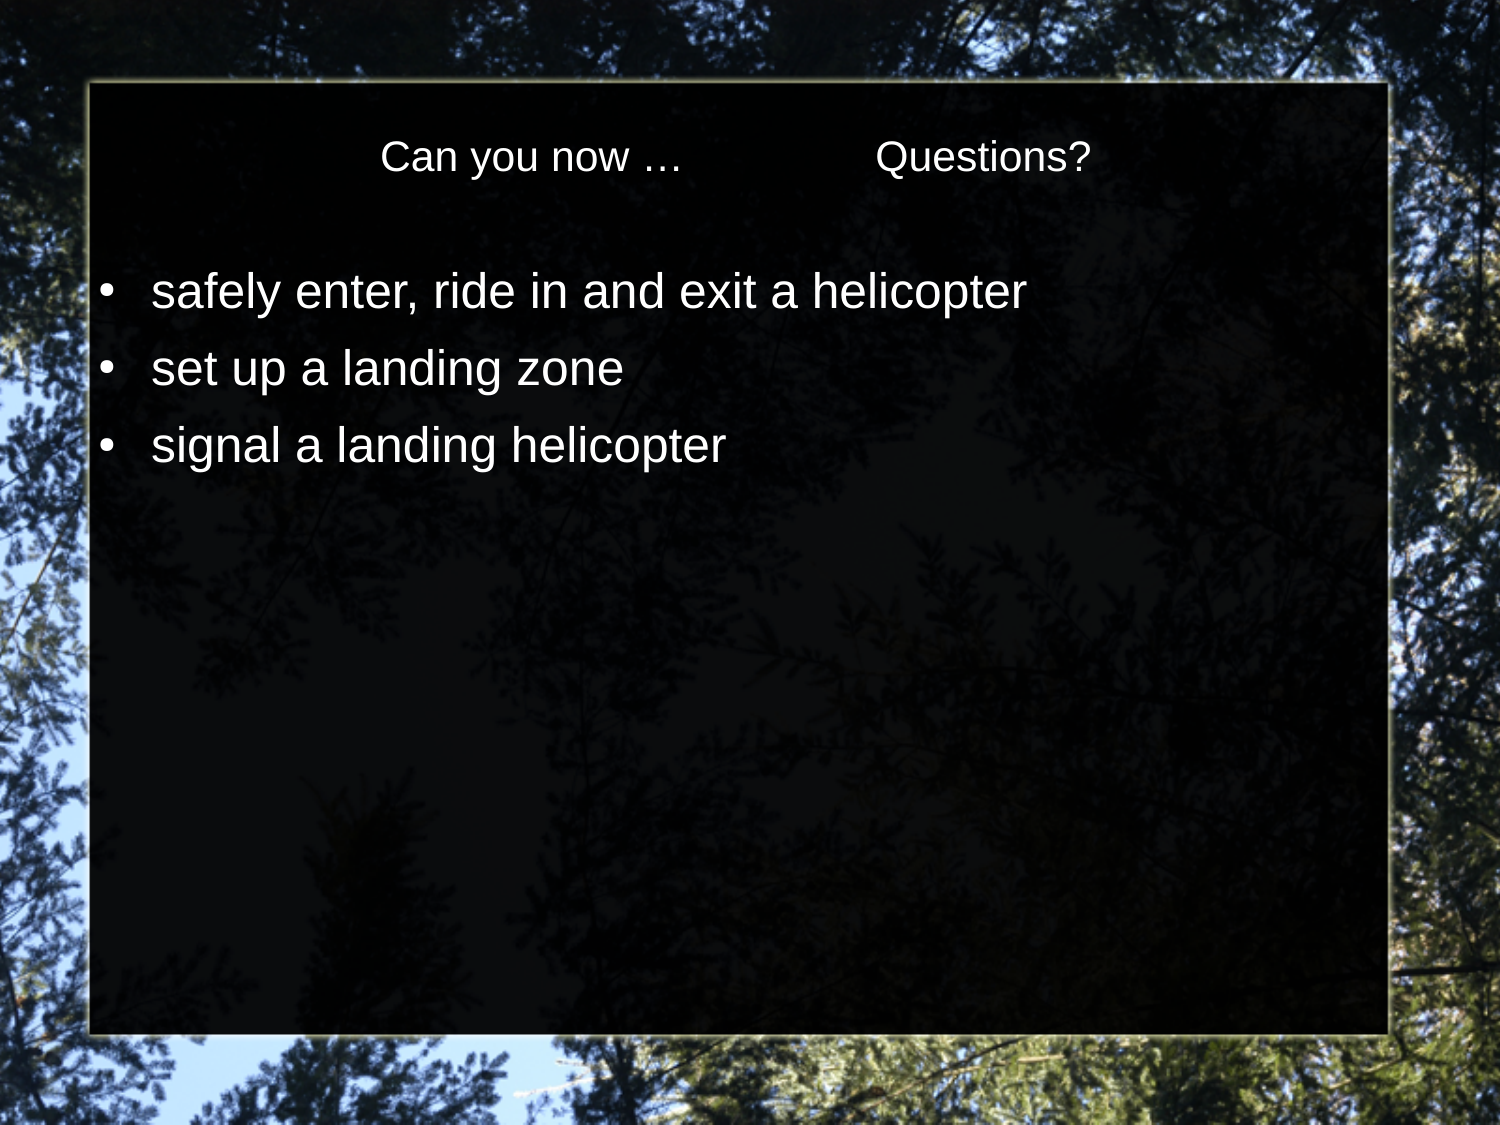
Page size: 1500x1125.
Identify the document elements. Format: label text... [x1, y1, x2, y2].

title Can you now … Questions? [80, 80, 1393, 233]
list safely enter, ride in and exit a helicopter set up a landing zone signal a landing helicopter [80, 263, 1393, 916]
picture [0, 0, 1500, 1125]
